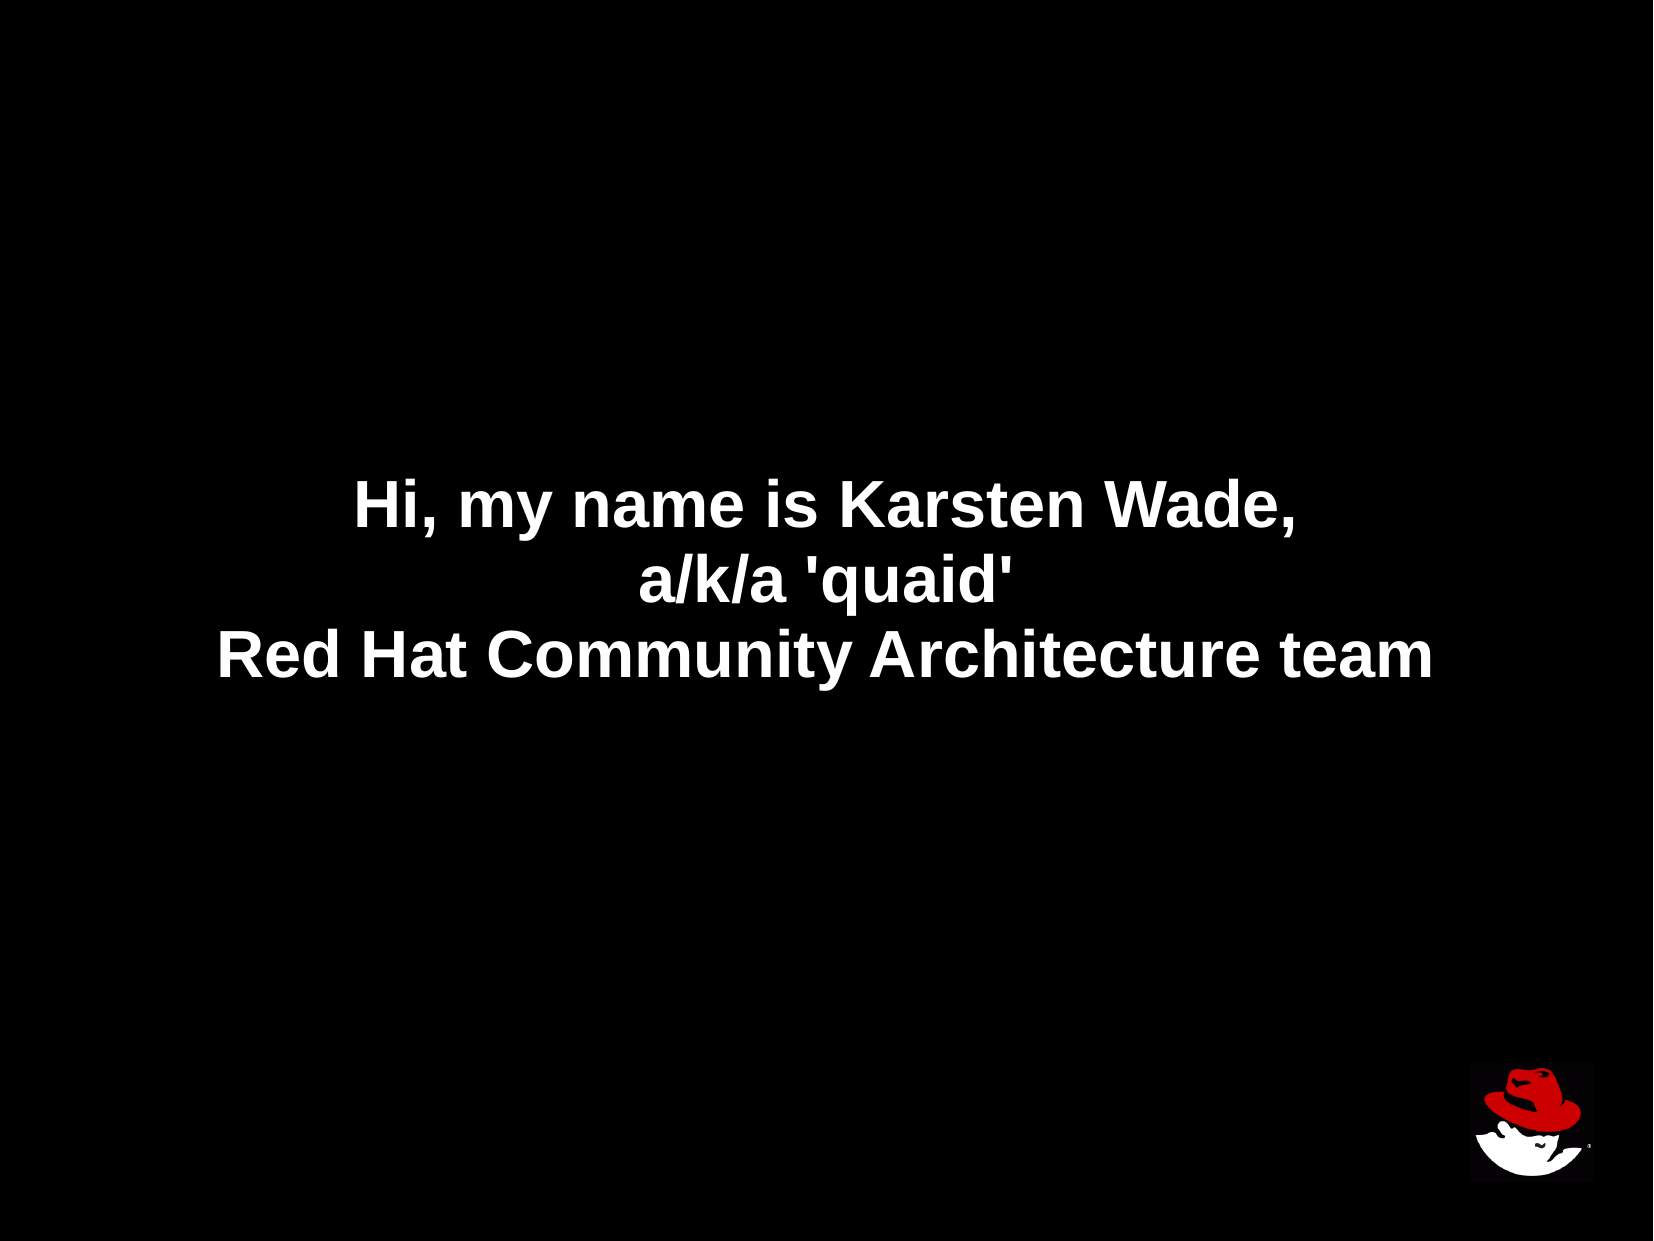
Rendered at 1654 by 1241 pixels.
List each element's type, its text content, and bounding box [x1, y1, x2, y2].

picture [1470, 1063, 1594, 1182]
subtitle Hi, my name is Karsten Wade, a/k/a 'quaid' Red Hat Community Architecture team [82, 49, 1571, 1109]
